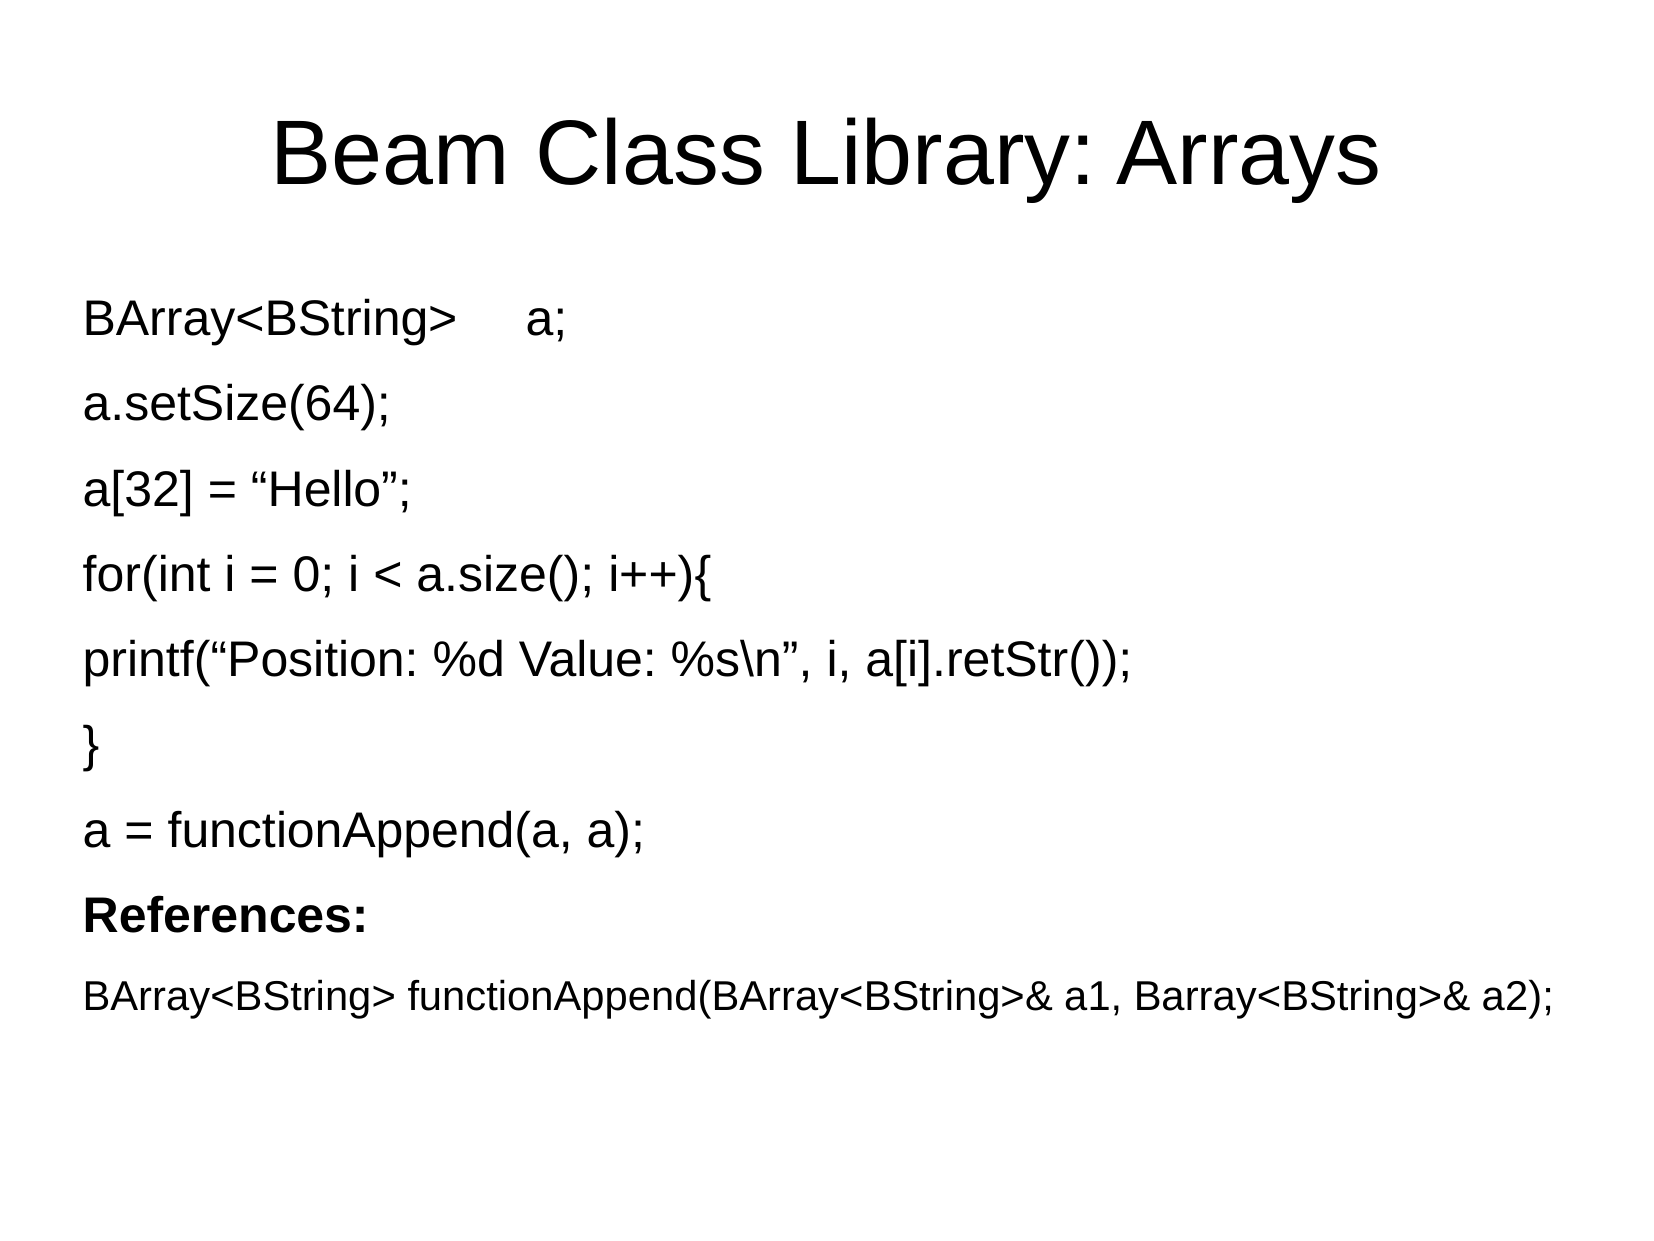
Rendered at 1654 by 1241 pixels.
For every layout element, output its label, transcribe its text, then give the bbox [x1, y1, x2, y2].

title Beam Class Library: Arrays [82, 56, 1571, 250]
list BArray<BString> a; a.setSize(64); a[32] = “Hello”; for(int i = 0; i < a.size(); i++){ printf(“Position: %d Value: %s\n”, i, a[i].retStr()); } a = functionAppend(a, a); References: BArray<BString> functionAppend(BArray<BString>& a1, Barray<BString>& a2); [82, 290, 1571, 1094]
